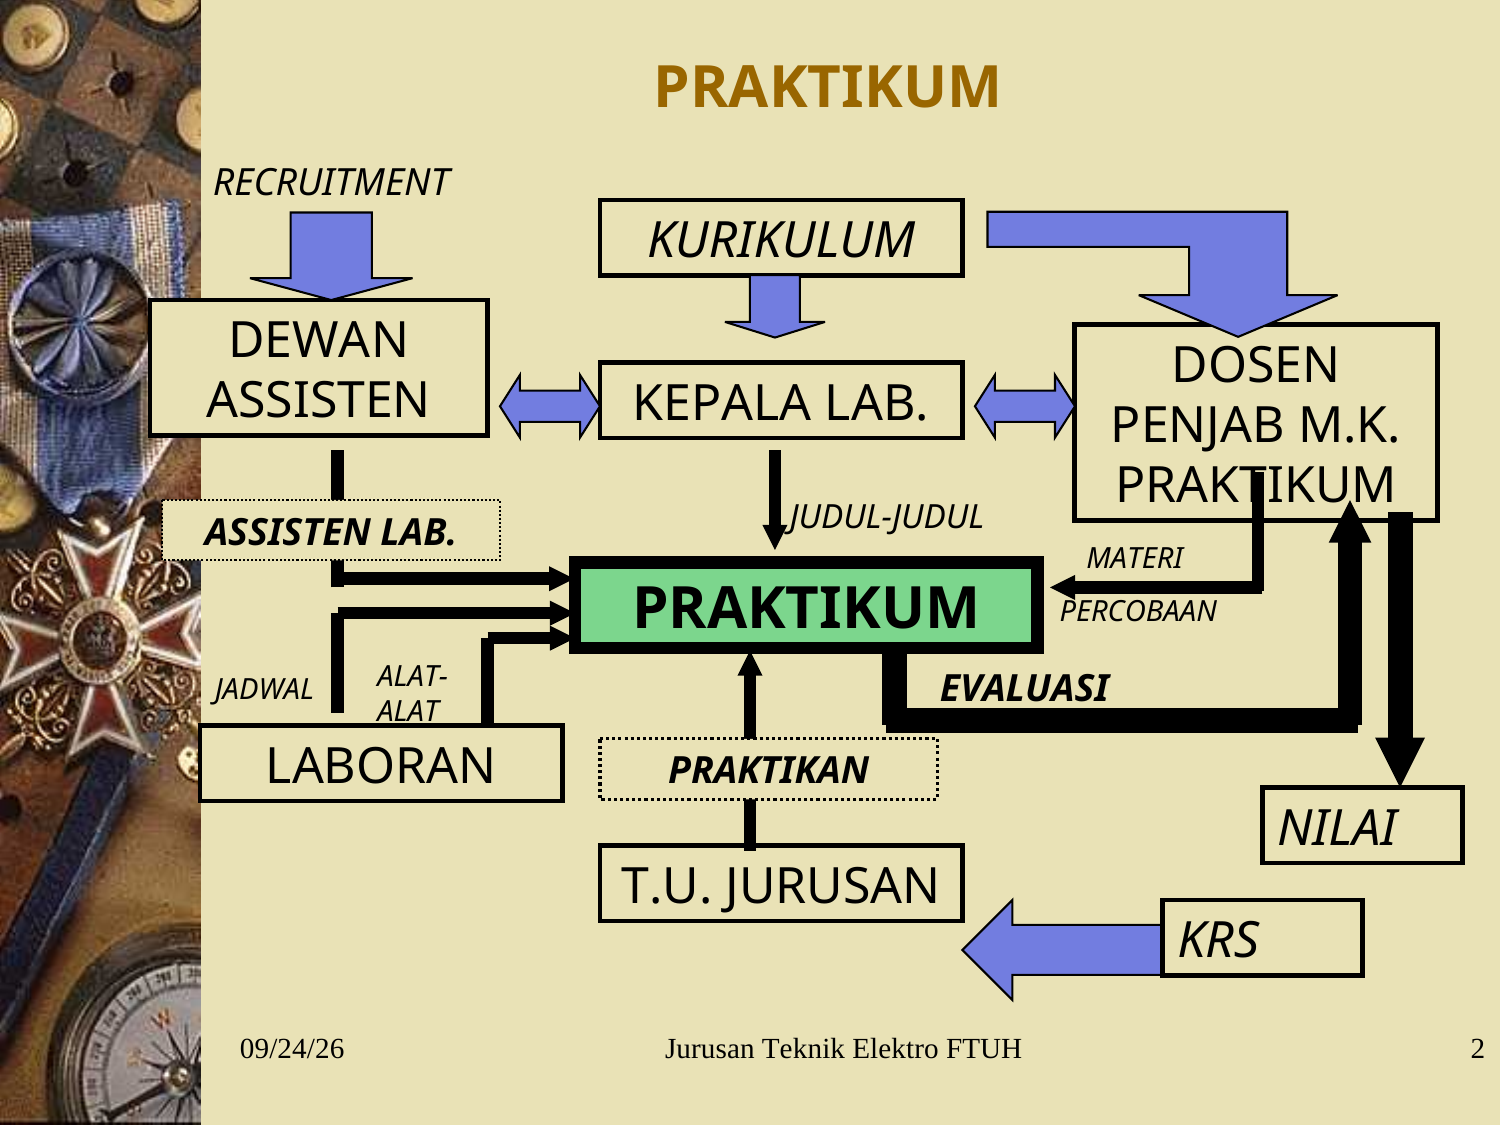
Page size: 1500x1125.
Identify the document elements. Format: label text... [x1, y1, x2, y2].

title PRAKTIKUM [209, 22, 1447, 148]
text_box NILAI [1262, 787, 1463, 863]
text_box MATERI PERCOBAAN [944, 531, 1333, 636]
text_box [249, 212, 413, 301]
text_box PRAKTIKUM [574, 562, 1038, 648]
text_box [499, 375, 601, 438]
text_box JUDUL-JUDUL [774, 487, 1051, 543]
text_box DEWAN ASSISTEN [149, 299, 488, 436]
text_box DOSEN PENJAB M.K. PRAKTIKUM [1074, 324, 1438, 521]
text_box EVALUASI [924, 656, 1226, 717]
text_box RECRUITMENT [174, 149, 488, 211]
picture [0, 0, 201, 1125]
text_box [974, 375, 1075, 438]
text_box KRS [1162, 899, 1363, 976]
text_box JADWAL [200, 662, 351, 713]
text_box KEPALA LAB. [600, 362, 963, 438]
text_box [724, 275, 826, 338]
text_box T.U. JURUSAN [600, 845, 963, 921]
text_box PRAKTIKAN [599, 738, 938, 800]
text_box ALAT-ALAT [362, 649, 513, 736]
text_box KURIKULUM [600, 199, 963, 276]
text_box [987, 211, 1338, 337]
text_box [962, 899, 1162, 1000]
text_box ASSISTEN LAB. [162, 499, 500, 561]
text_box LABORAN [200, 725, 563, 802]
